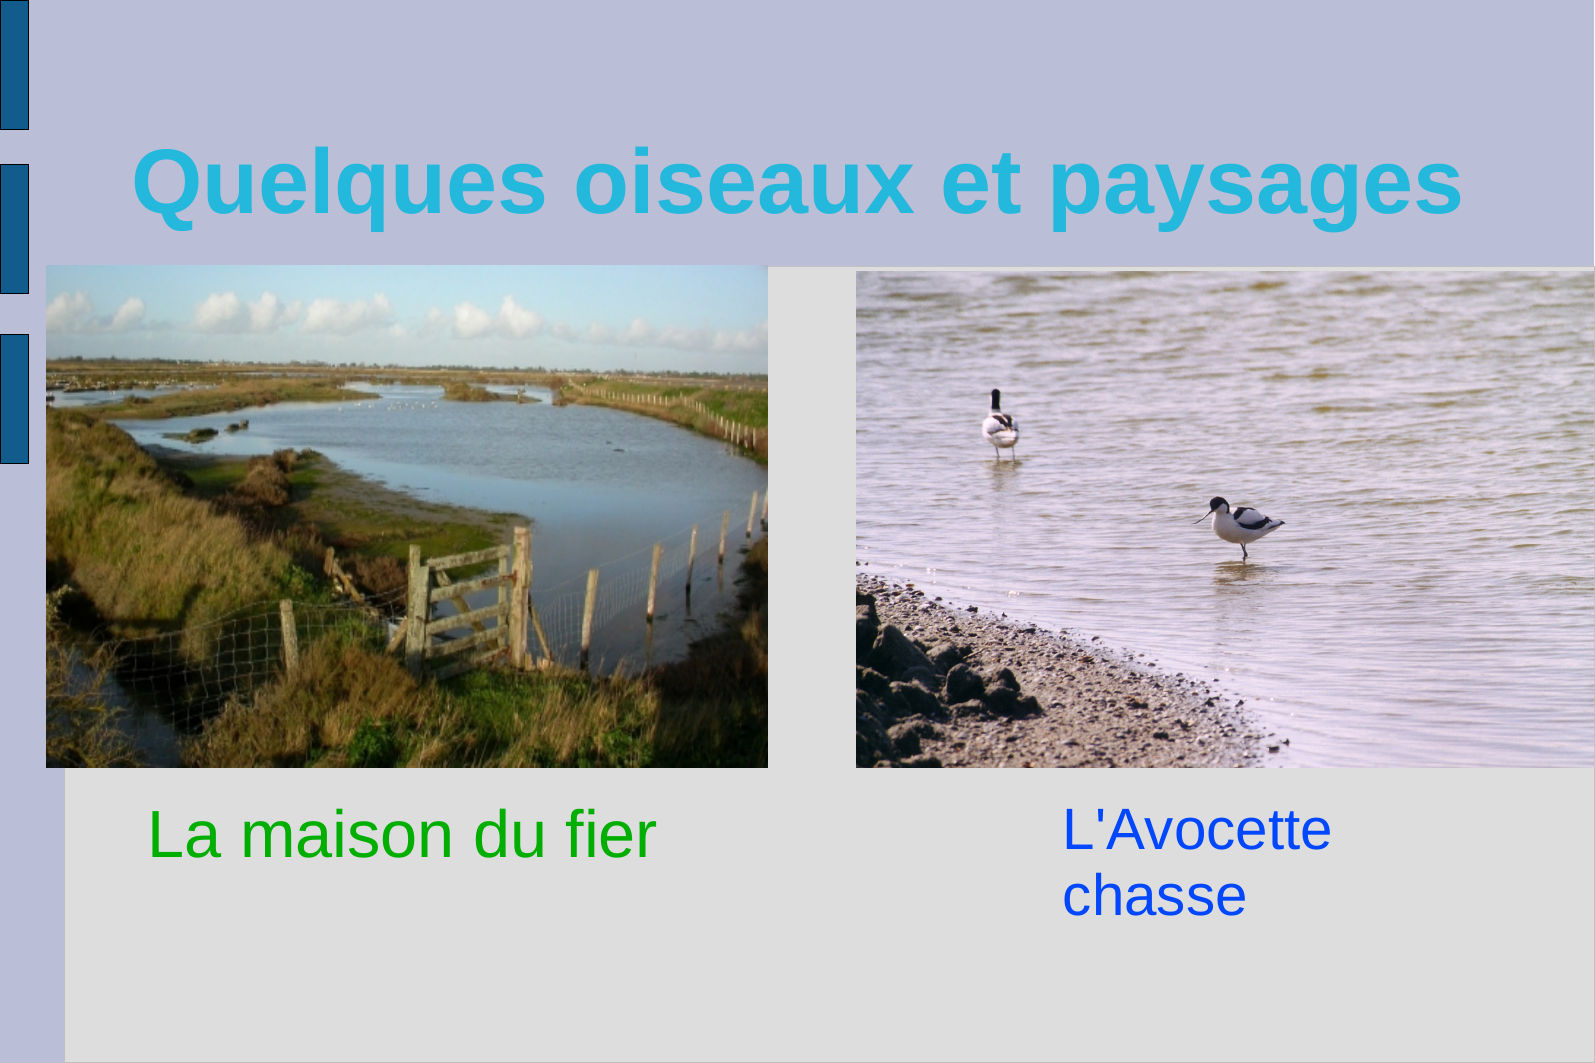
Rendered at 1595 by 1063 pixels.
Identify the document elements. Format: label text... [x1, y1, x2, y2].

picture [46, 265, 768, 768]
text_box [856, 383, 1388, 459]
text_box L'Avocette chasse [1062, 797, 1477, 927]
picture [856, 271, 1595, 768]
text_box La maison du fier [147, 797, 678, 873]
list Indiquez l'objectif poursuivi [117, 295, 782, 966]
title Quelques oiseaux et paysages [118, 88, 1480, 275]
